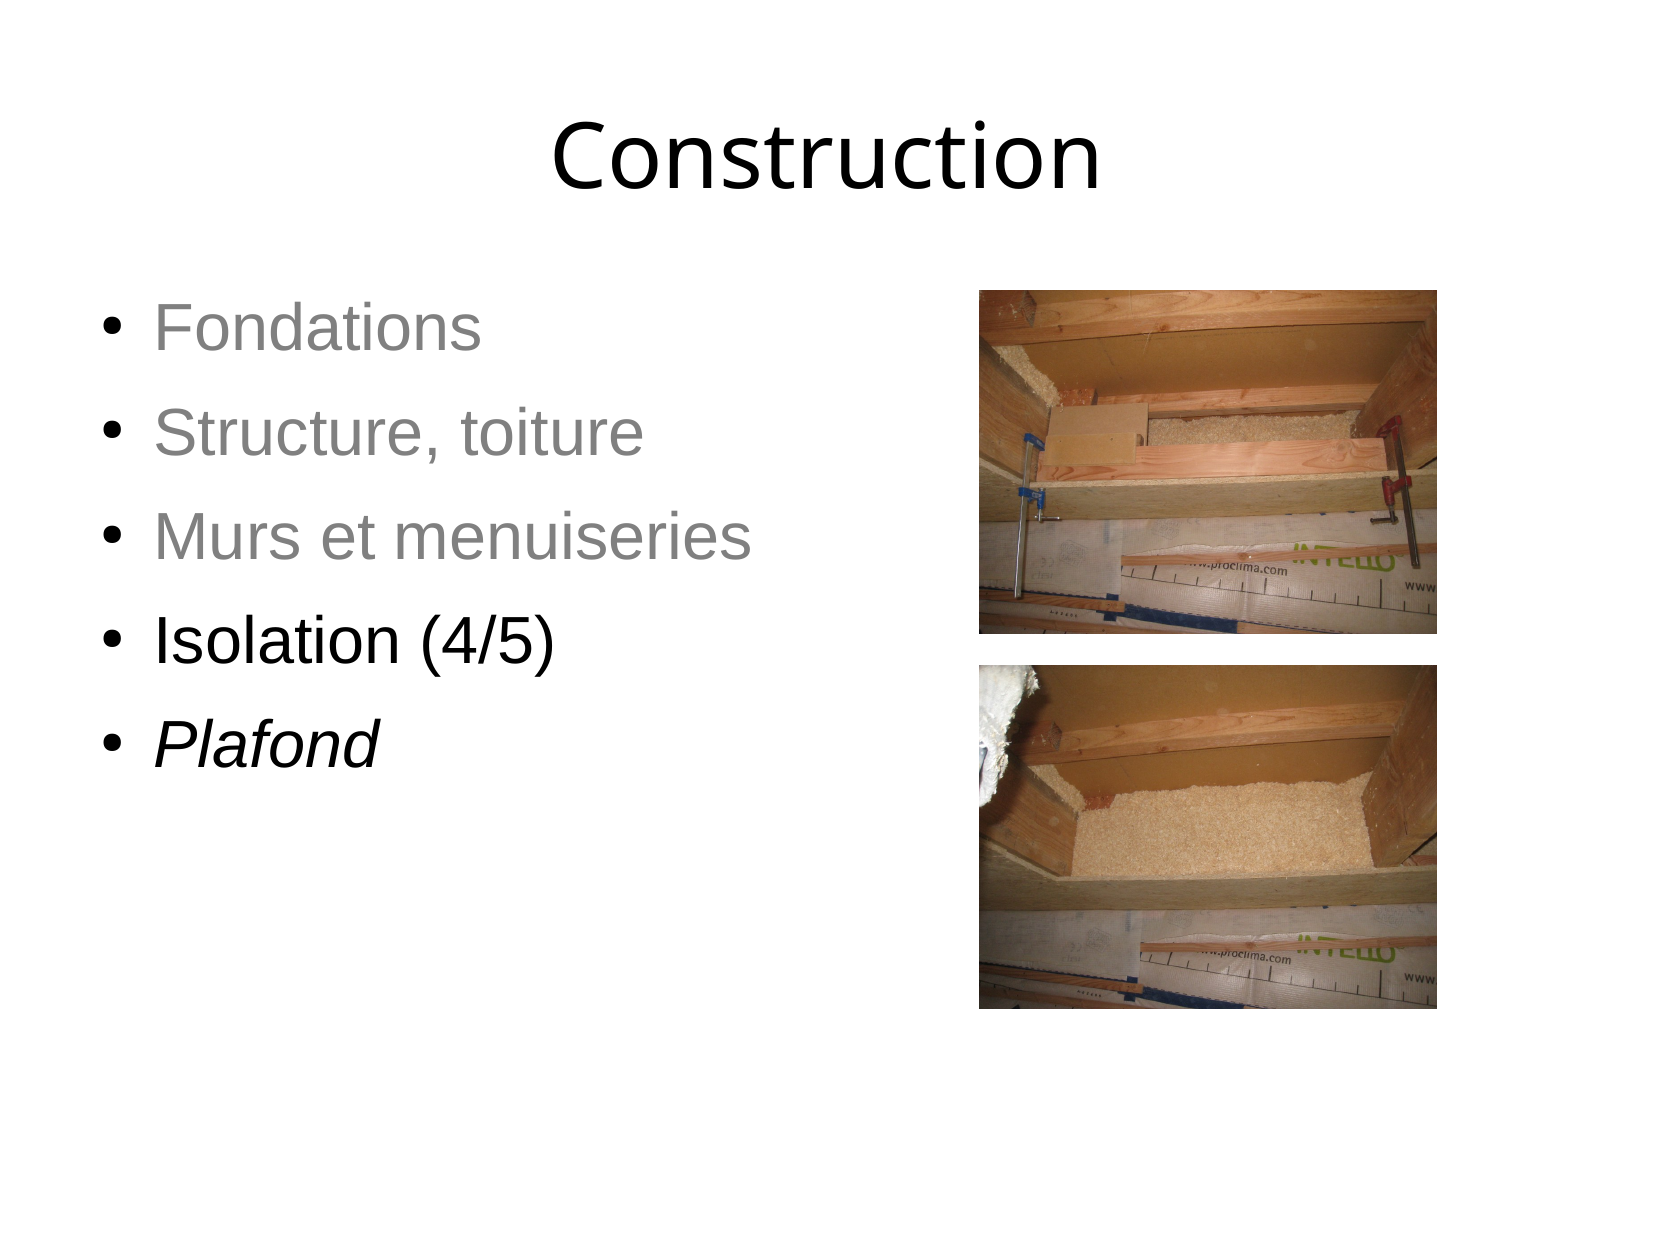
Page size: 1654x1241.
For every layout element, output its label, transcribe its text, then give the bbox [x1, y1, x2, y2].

list Fondations Structure, toiture Murs et menuiseries Isolation (4/5) Plafond [82, 290, 809, 1010]
picture [979, 290, 1437, 634]
title Construction [82, 49, 1571, 257]
picture [979, 665, 1437, 1009]
